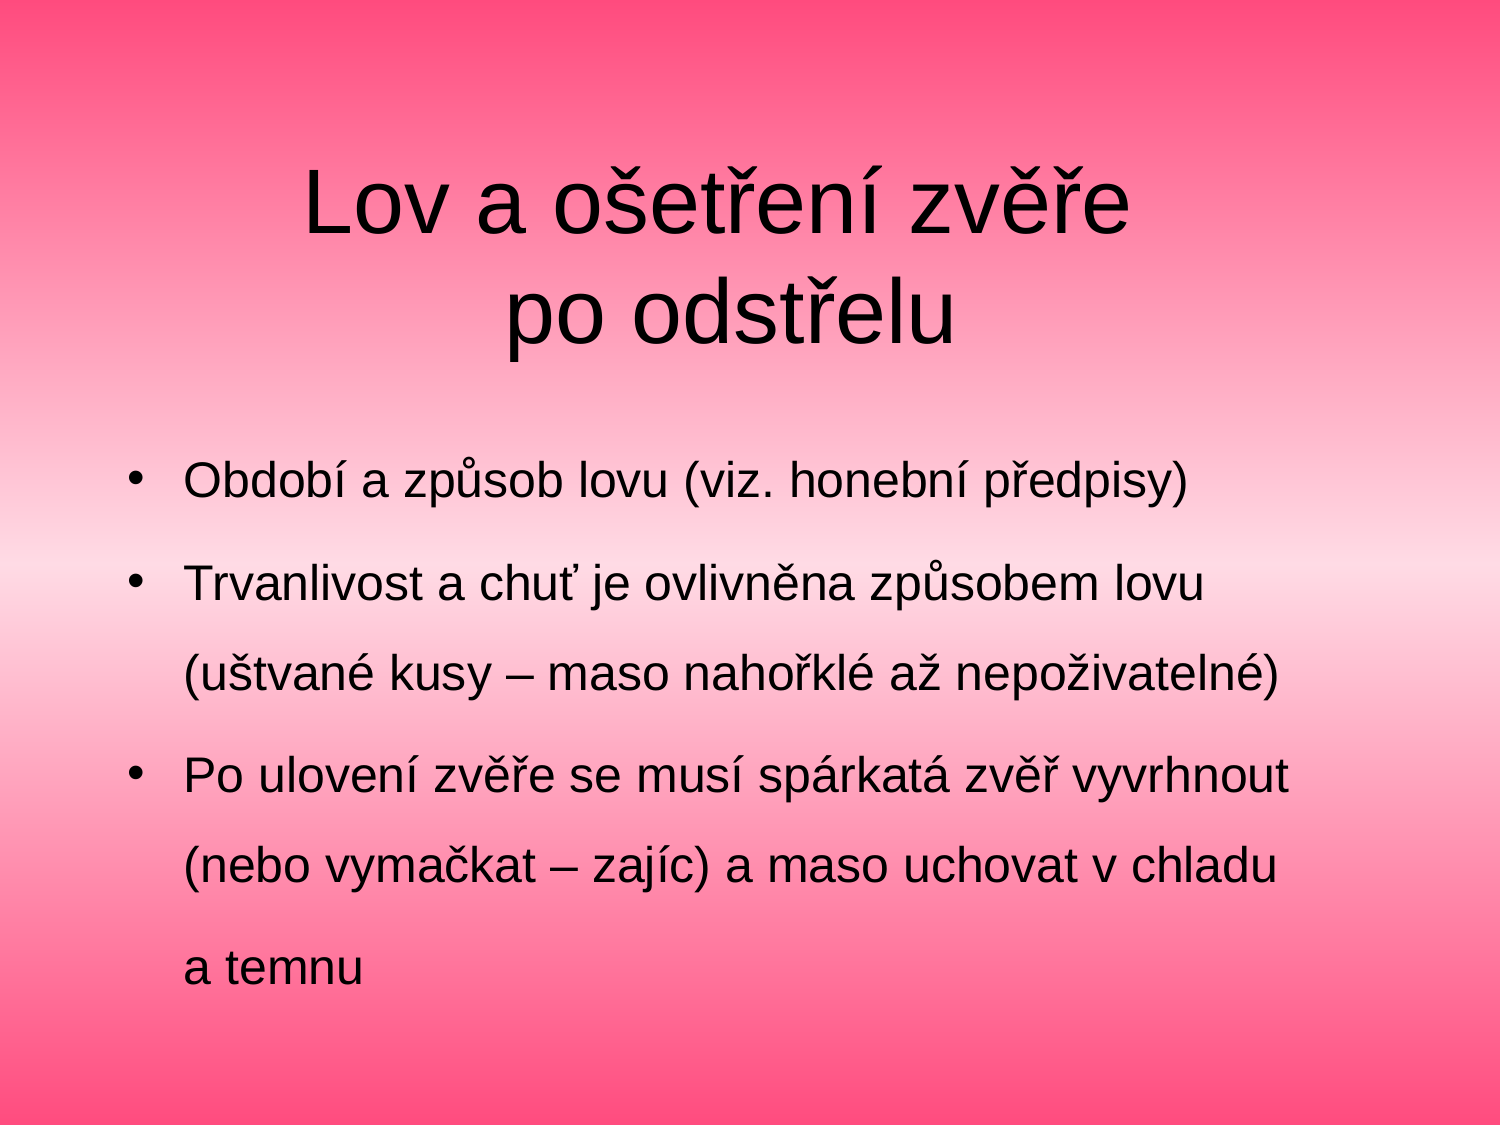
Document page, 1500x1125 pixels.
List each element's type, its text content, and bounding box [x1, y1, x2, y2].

title Lov a ošetření zvěře po odstřelu [93, 134, 1369, 370]
list Období a způsob lovu (viz. honební předpisy) Trvanlivost a chuť je ovlivněna způsobem lovu (uštvané kusy – maso nahořklé až nepoživatelné) Po ulovení zvěře se musí spárkatá zvěř vyvrhnout (nebo vymačkat – zajíc) a maso uchovat v chladu a temnu [112, 410, 1313, 1076]
